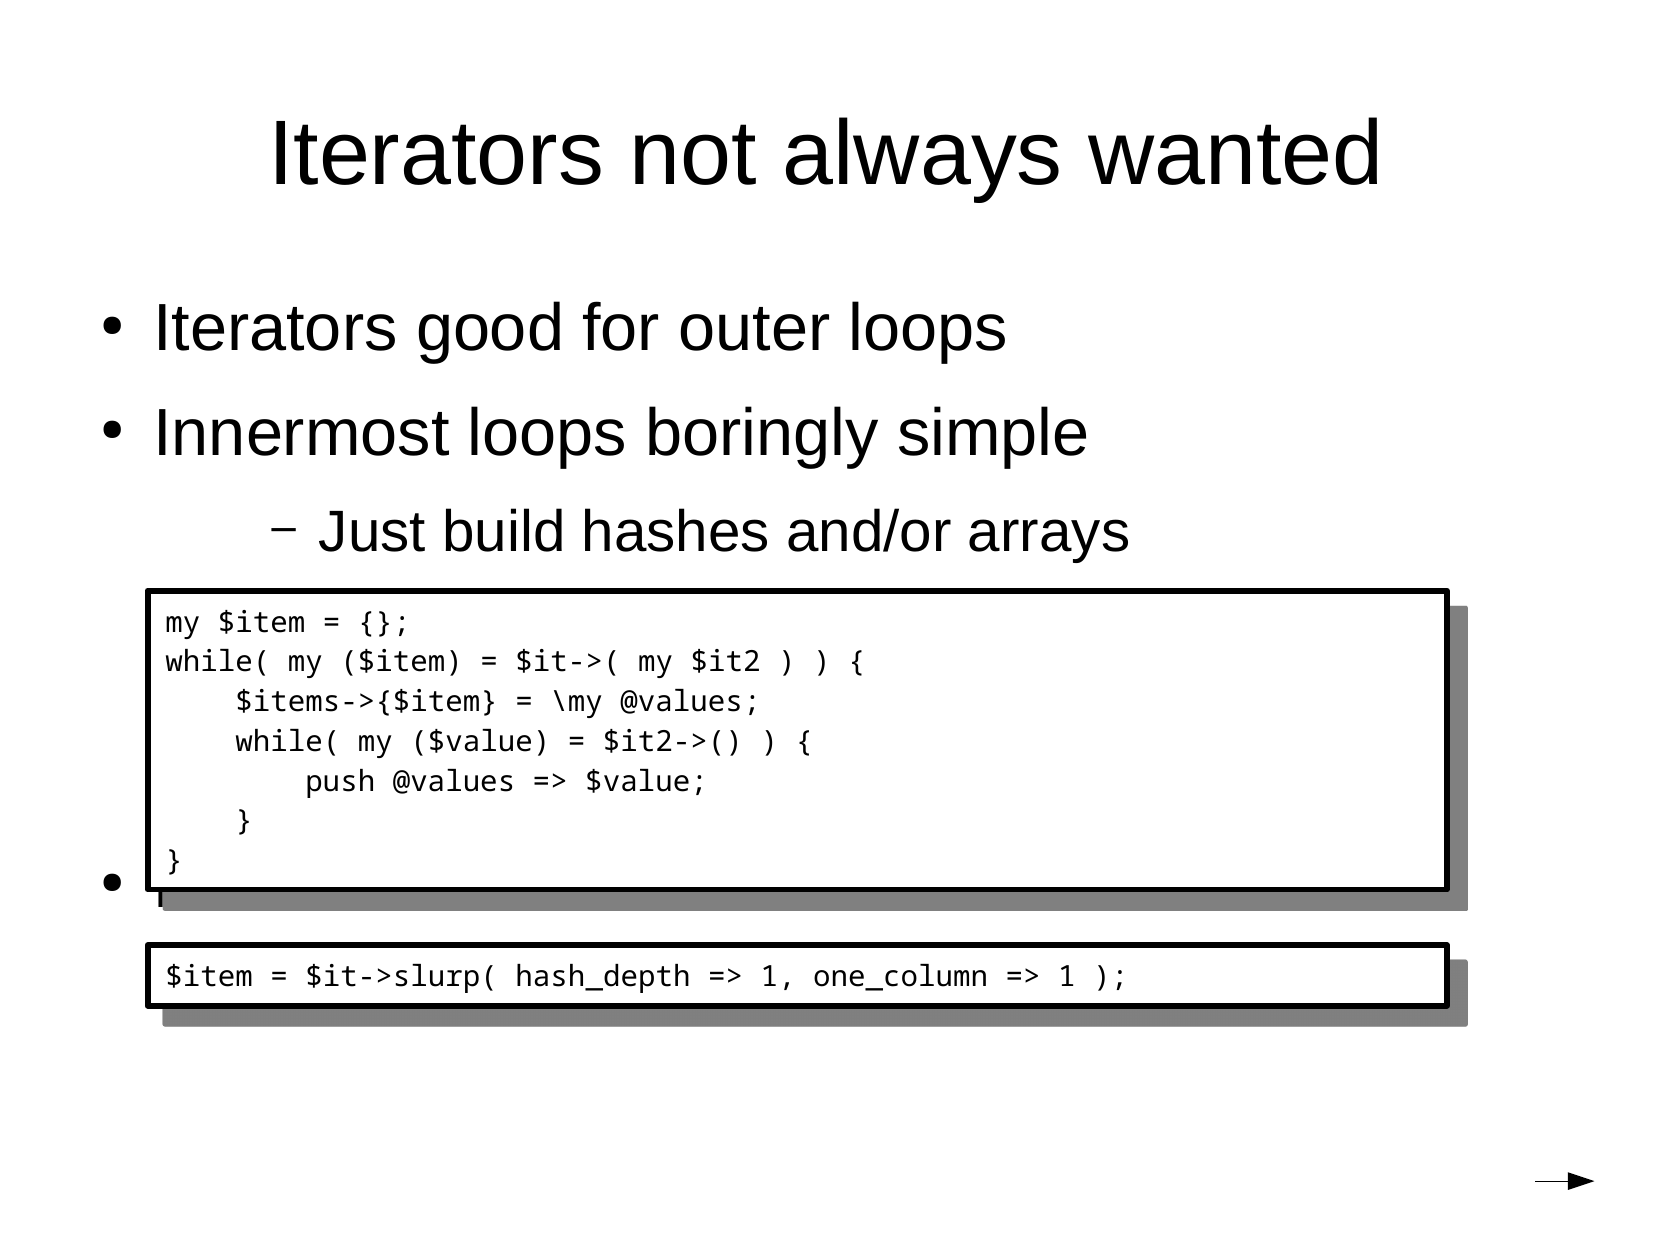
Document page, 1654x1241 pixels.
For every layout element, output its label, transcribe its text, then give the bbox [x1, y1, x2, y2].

text_box my $item = {}; while( my ($item) = $it->( my $it2 ) ) { $items->{$item} = \my @values; while( my ($value) = $it2->() ) { push @values => $value; } } [147, 590, 1447, 816]
list Iterators good for outer loops Innermost loops boringly simple Just build hashes and/or arrays Better let the module take the strain [82, 290, 1571, 1094]
text_box $item = $it->slurp( hash_depth => 1, one_column => 1 ); [147, 945, 1447, 996]
title Iterators not always wanted [82, 56, 1571, 250]
